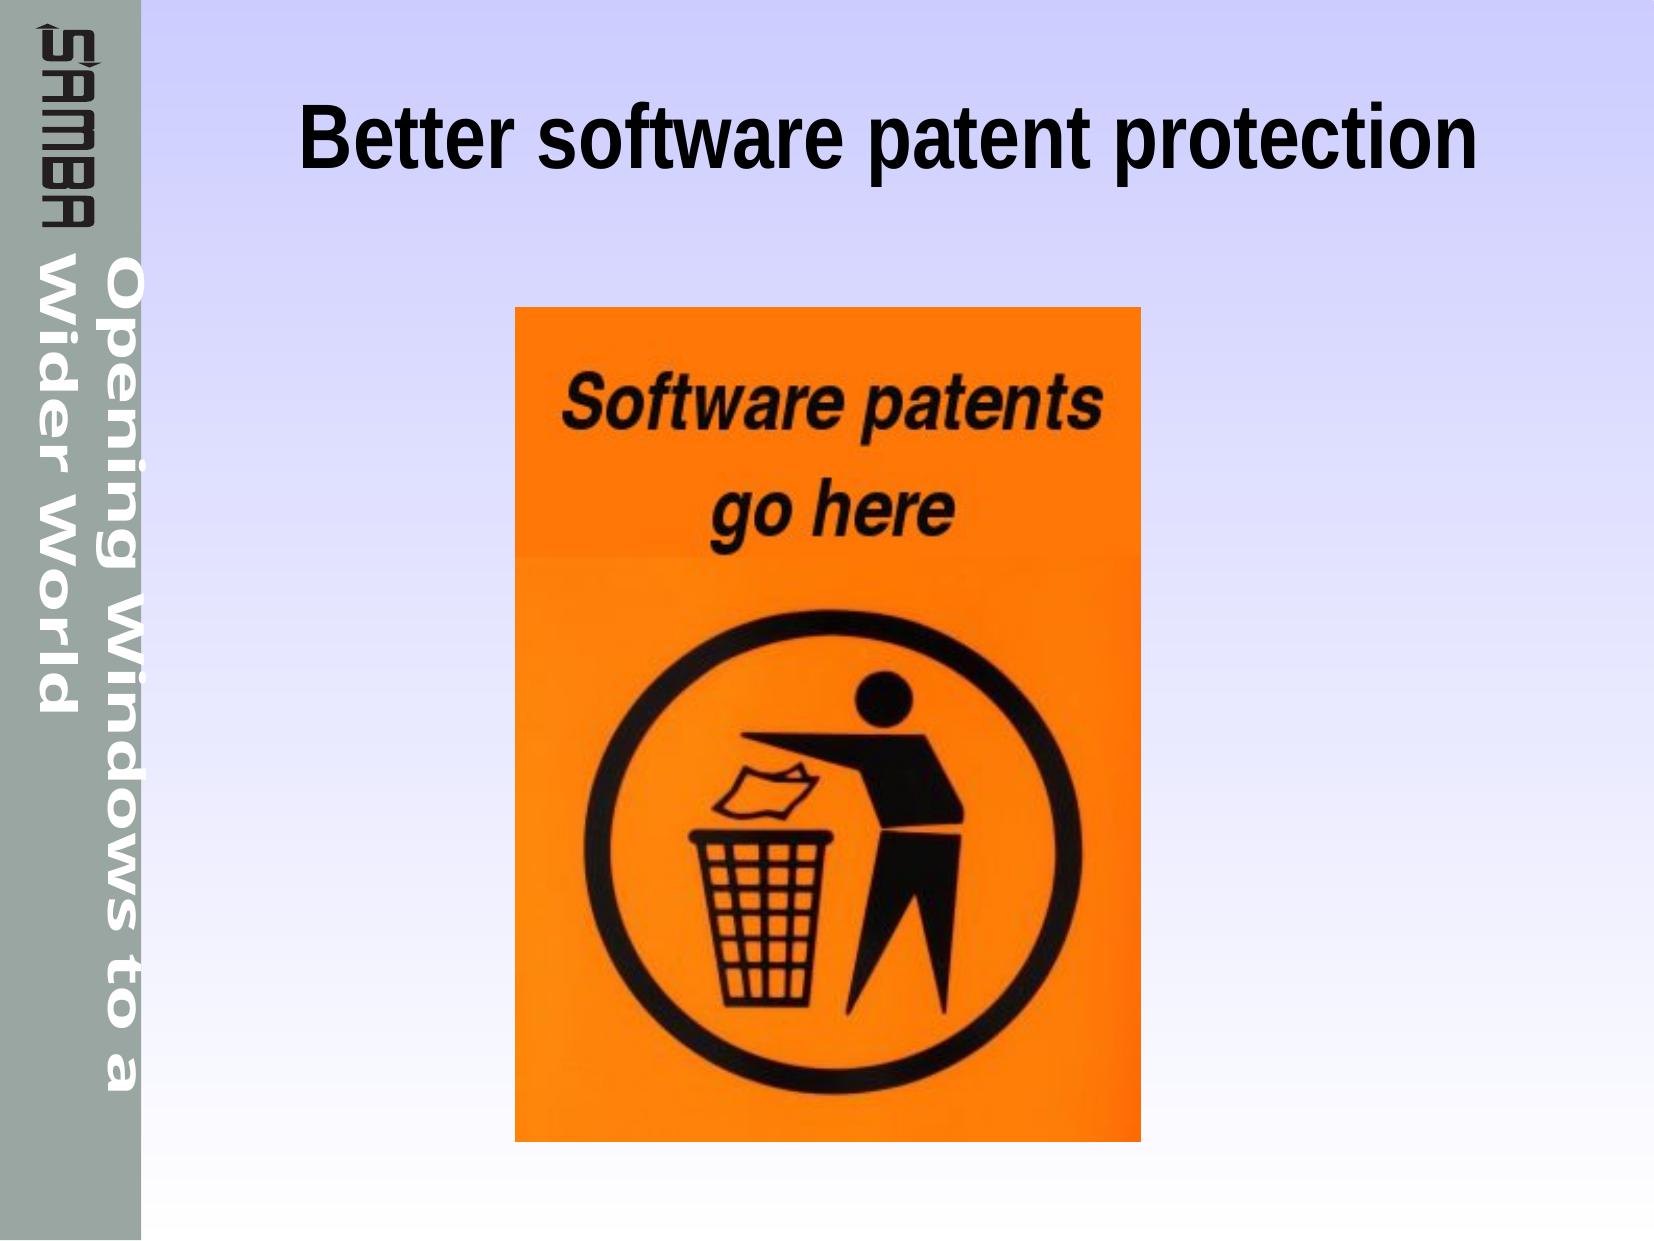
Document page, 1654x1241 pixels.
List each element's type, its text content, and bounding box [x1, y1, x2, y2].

picture [515, 307, 1141, 1142]
title Better software patent protection [173, 28, 1586, 243]
